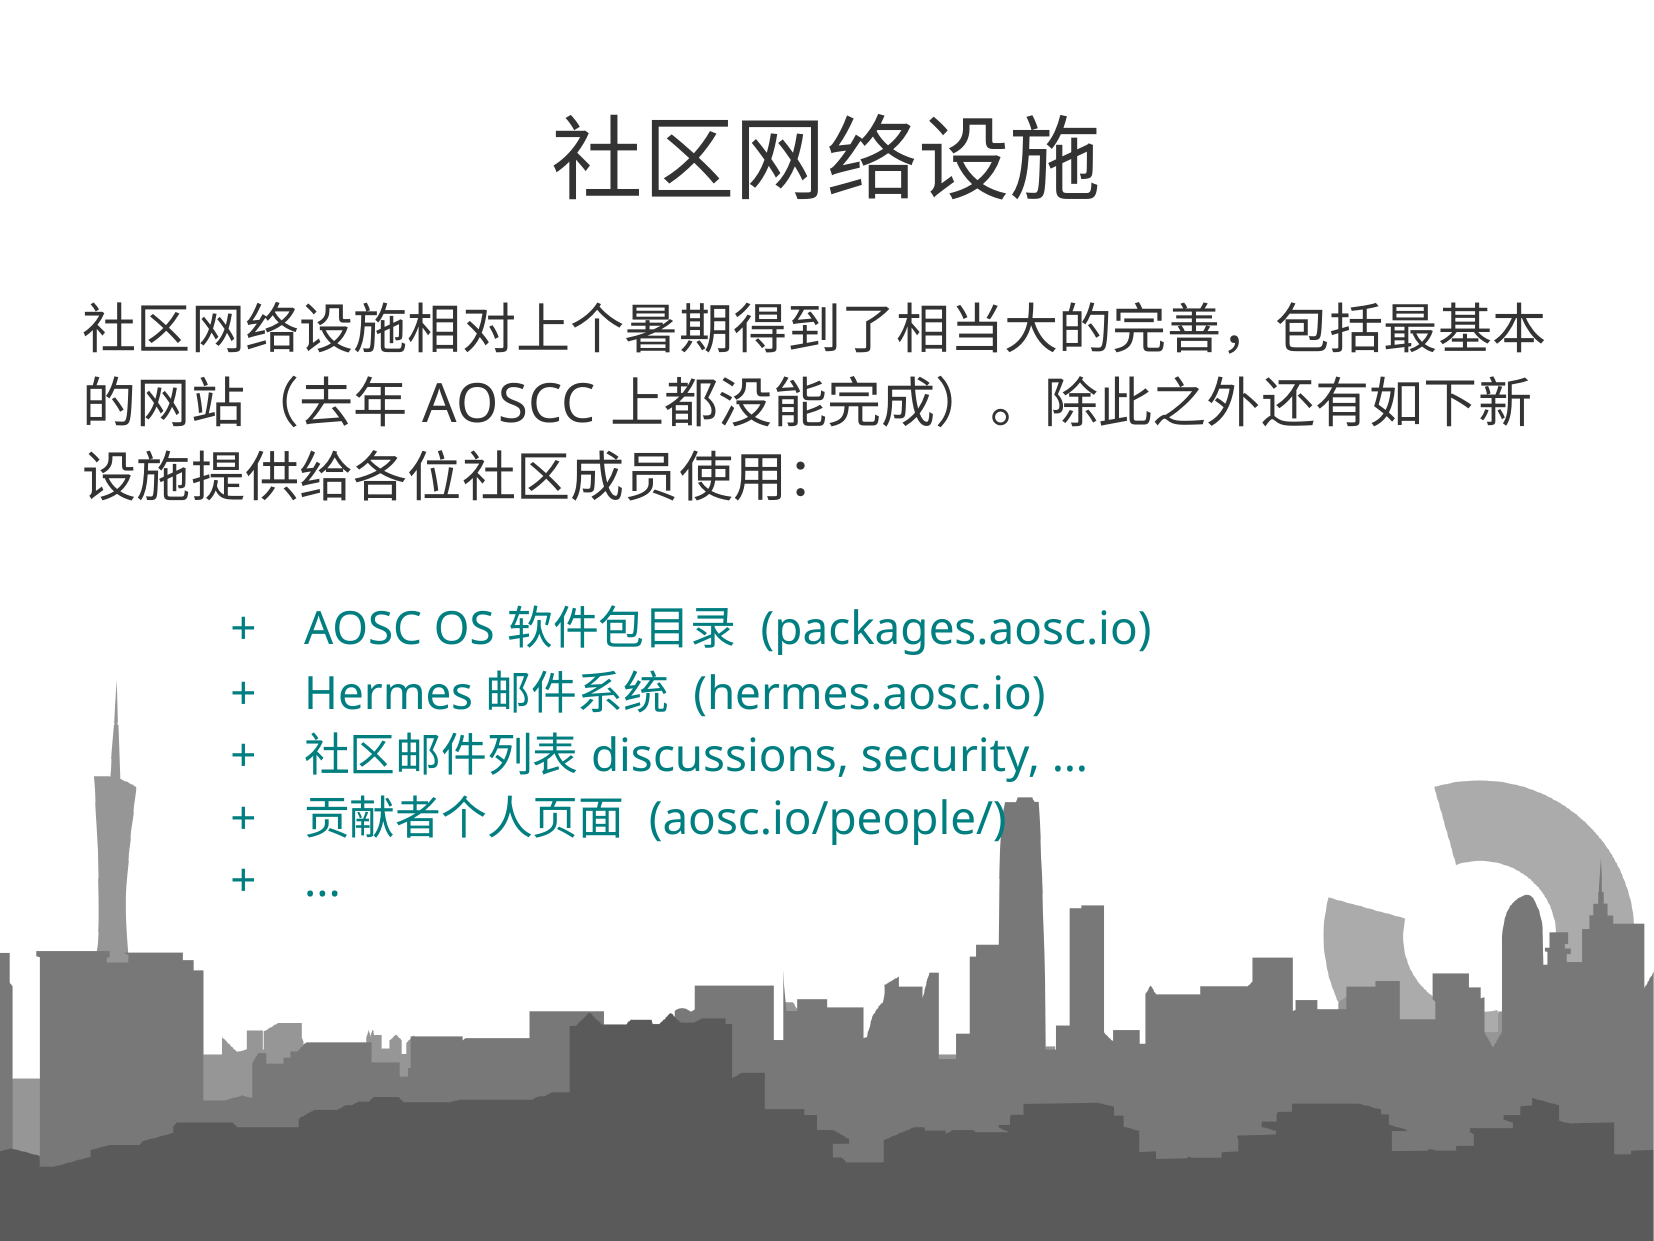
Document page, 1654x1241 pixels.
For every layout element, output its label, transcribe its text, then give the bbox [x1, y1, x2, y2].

list 社区网络设施相对上个暑期得到了相当大的完善，包括最基本的网站（去年AOSCC上都没能完成）。除此之外还有如下新设施提供给各位社区成员使用： + AOSC OS软件包目录 (packages.aosc.io) + Hermes邮件系统 (hermes.aosc.io) + 社区邮件列表discussions, security, … + 贡献者个人页面 (aosc.io/people/) + ... [82, 290, 1571, 1010]
picture [0, 0, 1654, 1241]
title 社区网络设施 [82, 49, 1571, 257]
